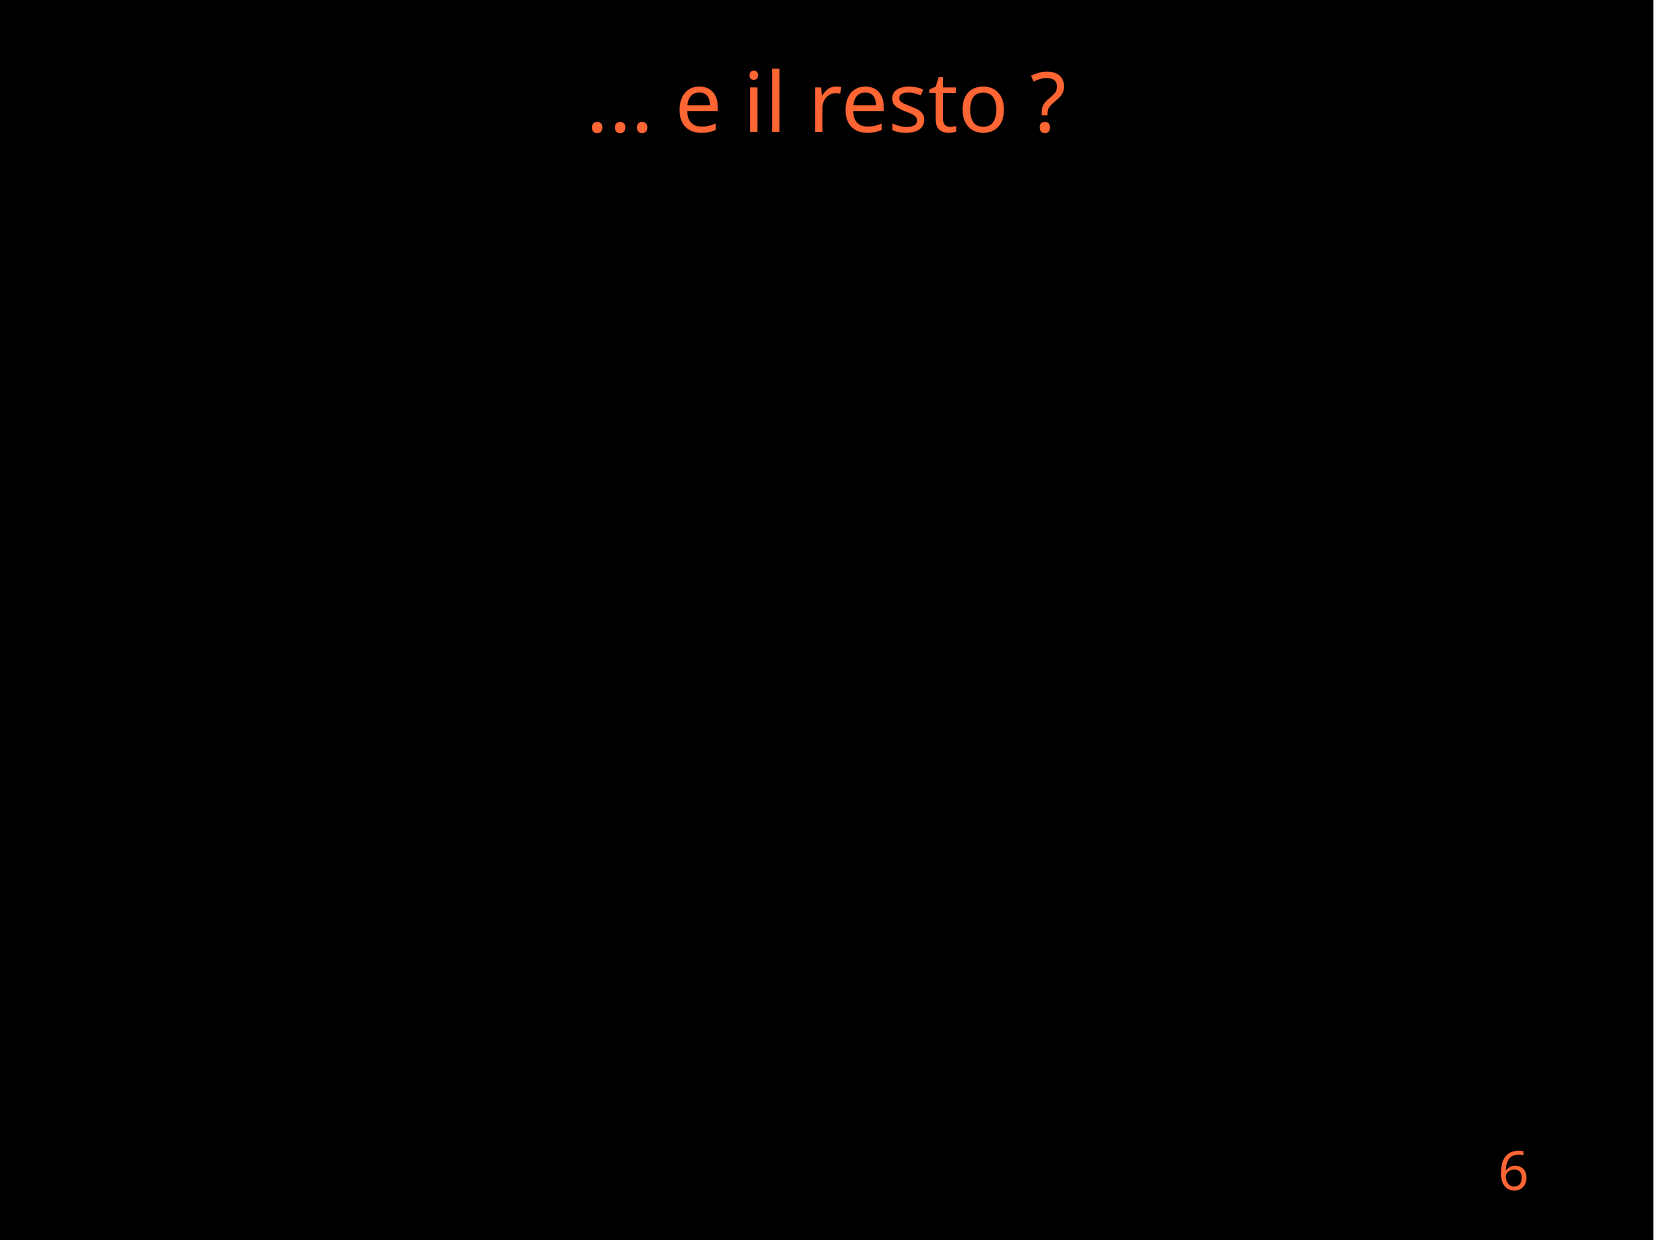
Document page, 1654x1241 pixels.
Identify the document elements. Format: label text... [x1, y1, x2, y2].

title ... e il resto ? [82, 47, 1571, 153]
